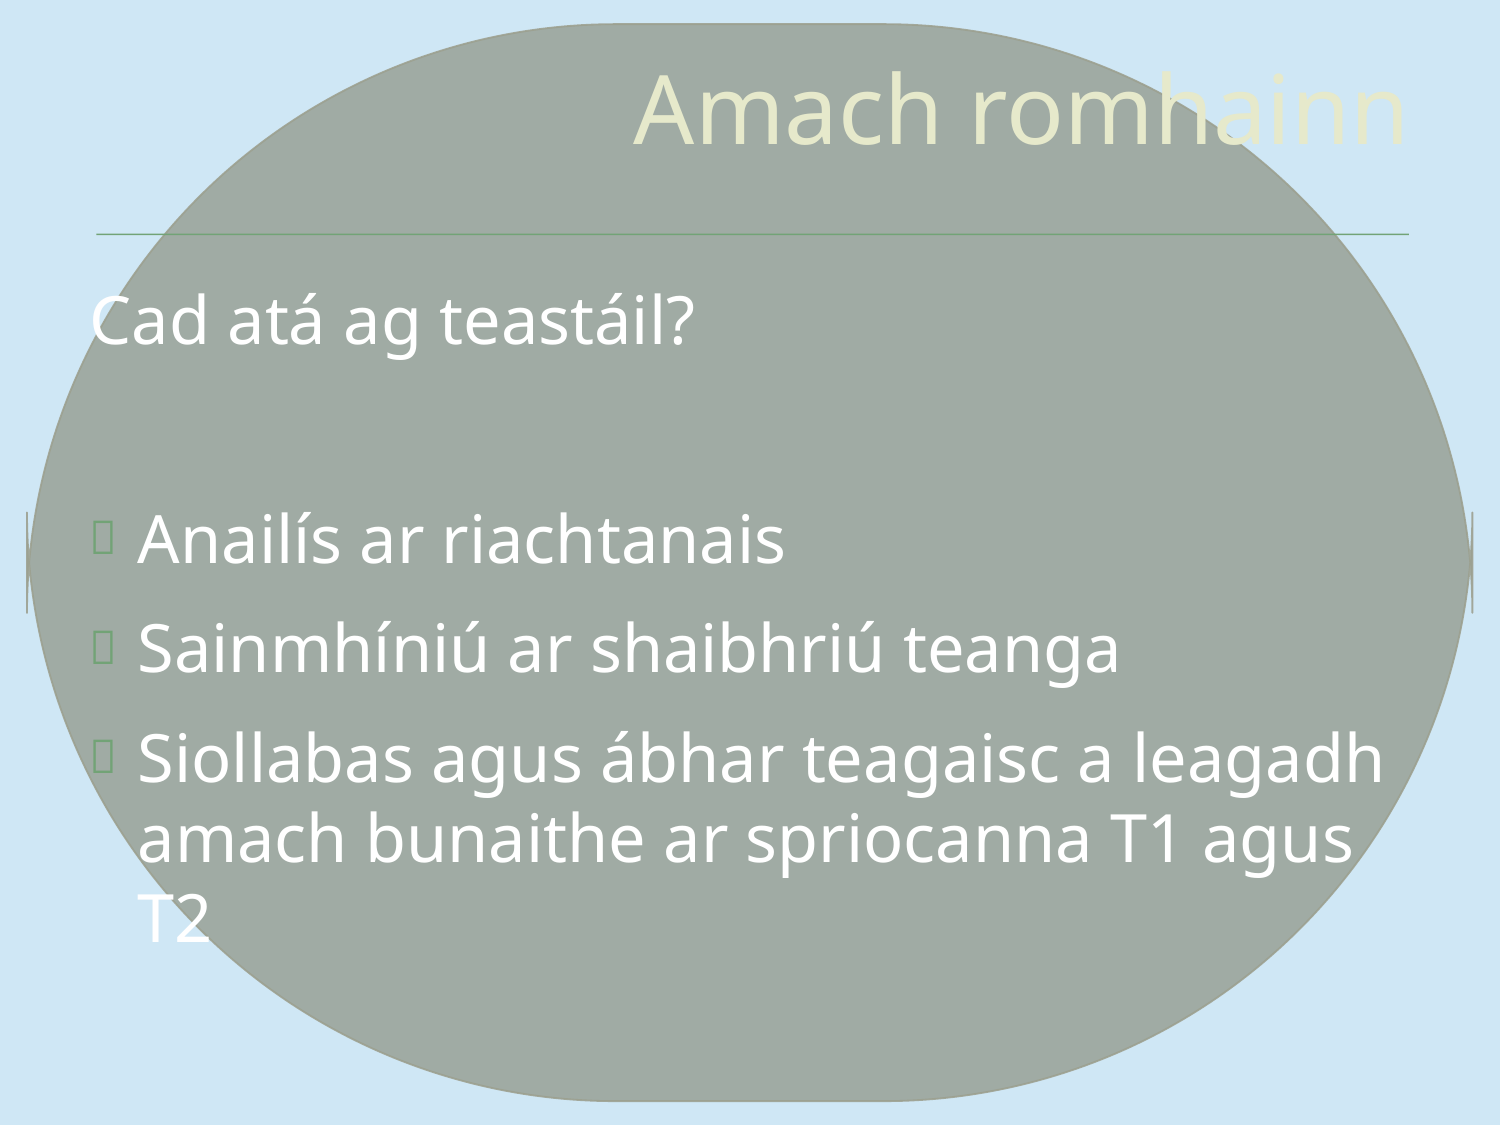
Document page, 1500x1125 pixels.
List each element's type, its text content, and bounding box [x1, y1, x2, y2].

list Cad atá ag teastáil? Anailís ar riachtanais Sainmhíniú ar shaibhriú teanga Siollabas agus ábhar teagaisc a leagadh amach bunaithe ar spriocanna T1 agus T2 [75, 270, 1425, 1013]
title Amach romhainn [75, 41, 1425, 230]
